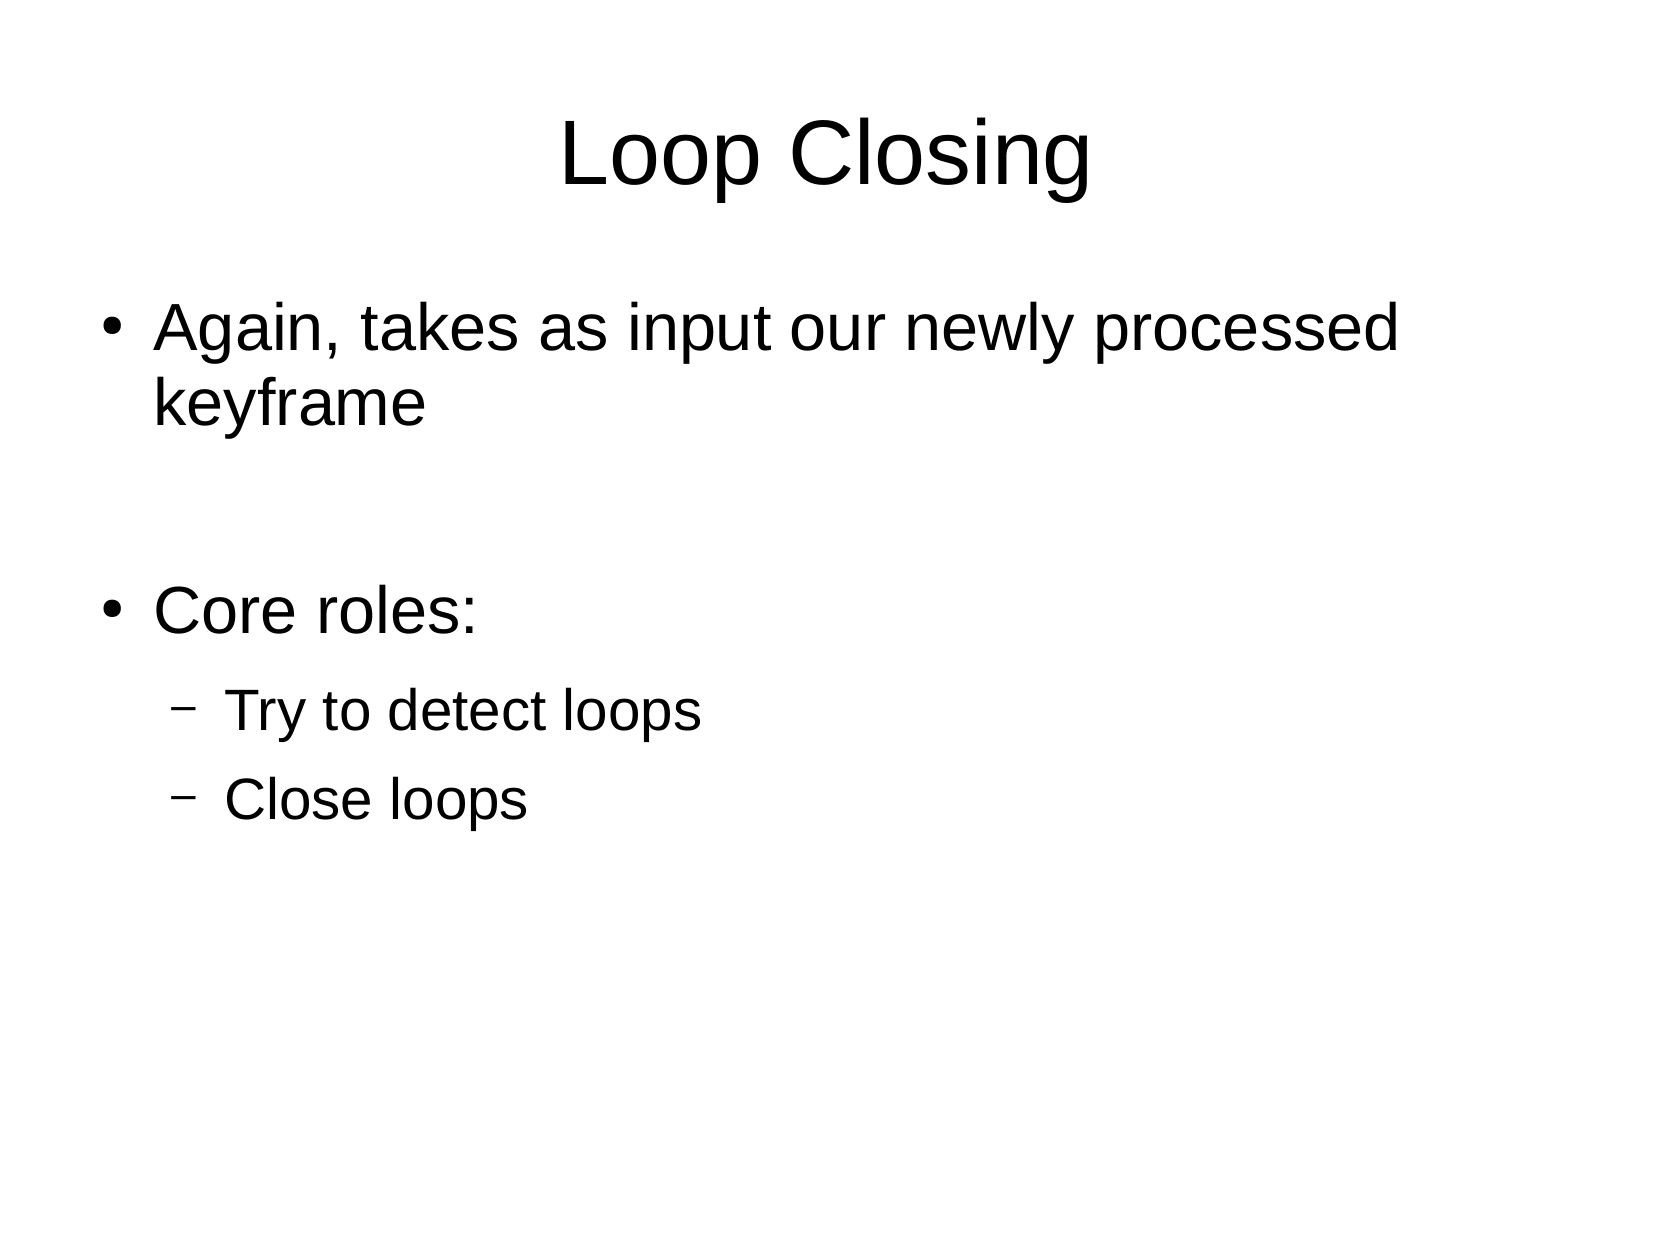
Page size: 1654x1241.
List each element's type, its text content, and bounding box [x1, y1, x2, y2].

title Loop Closing [82, 49, 1571, 257]
list Again, takes as input our newly processed keyframe Core roles: Try to detect loops Close loops [82, 290, 1571, 1010]
